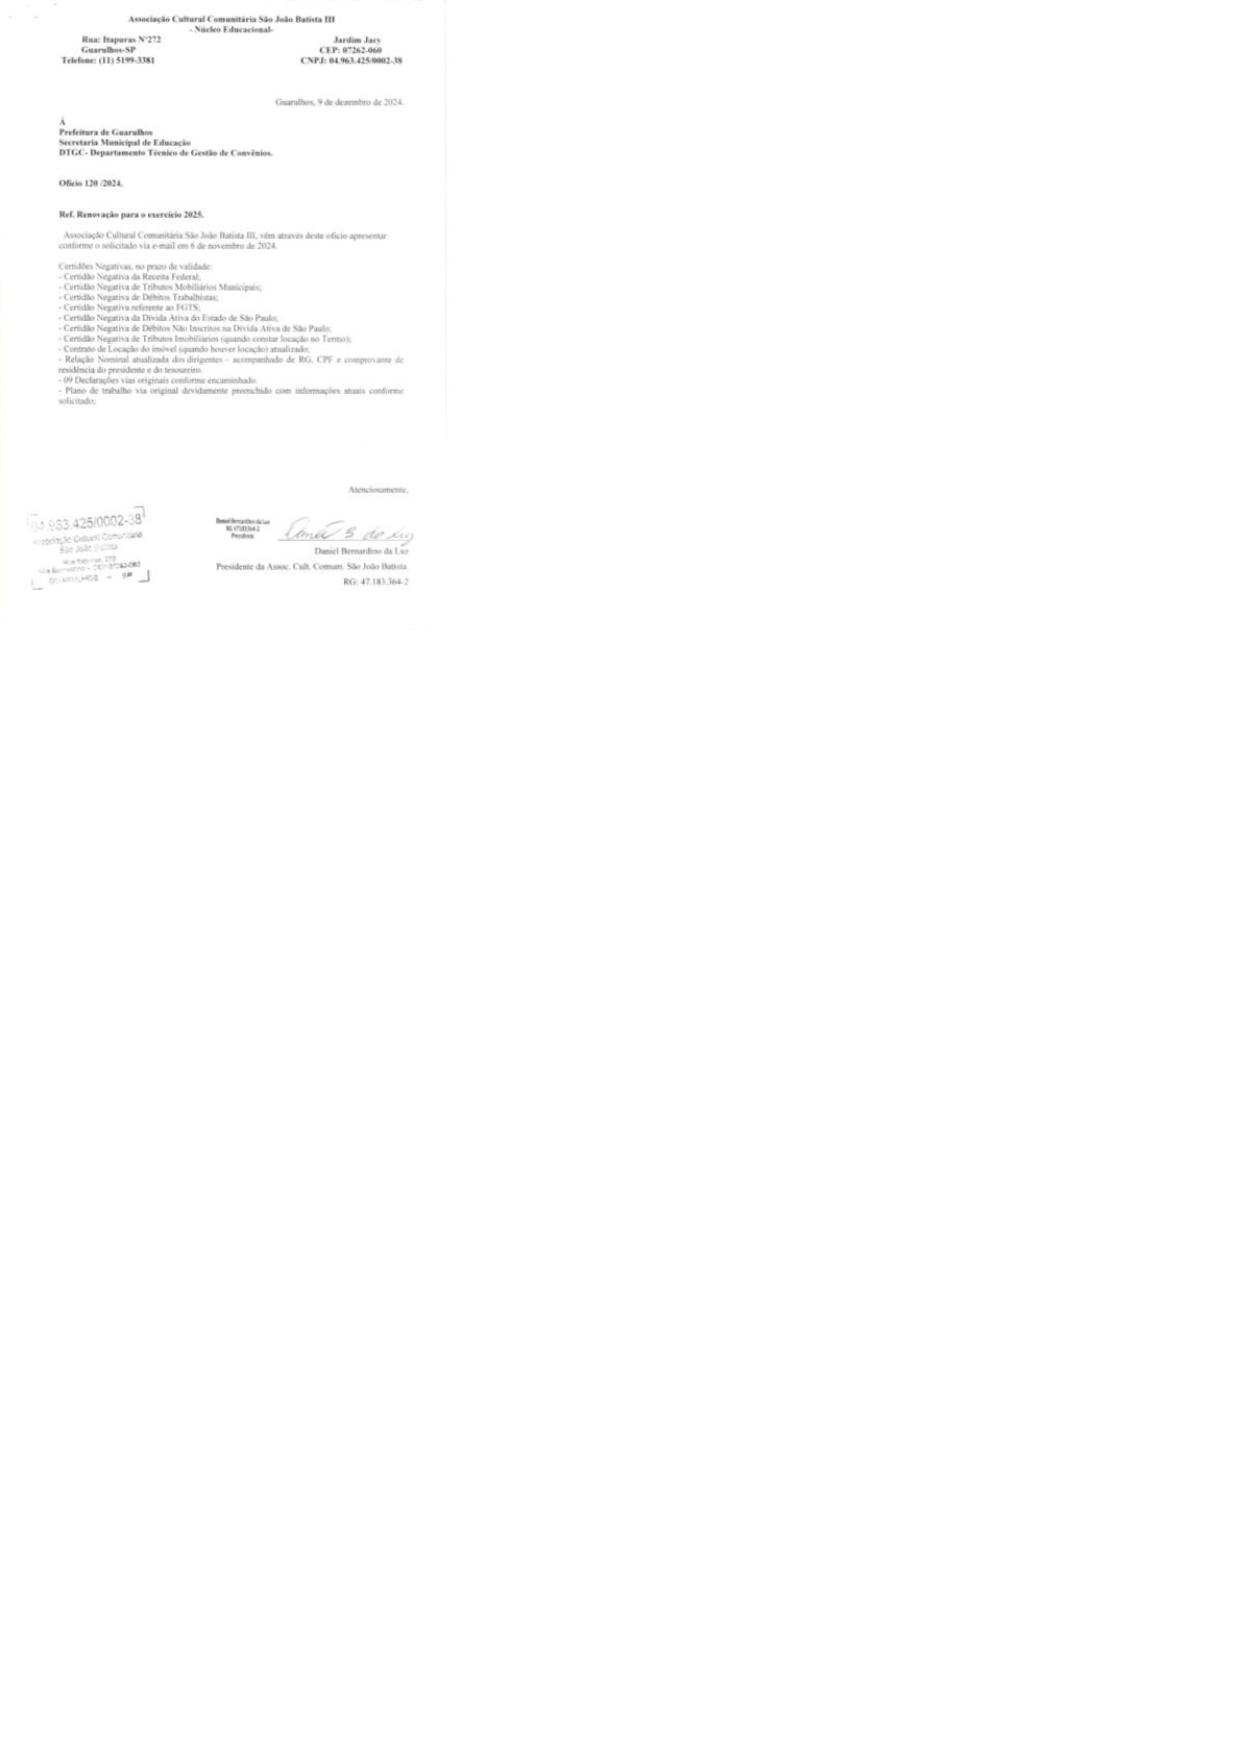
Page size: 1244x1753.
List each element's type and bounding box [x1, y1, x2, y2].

text_box [0, 0, 1242, 1753]
